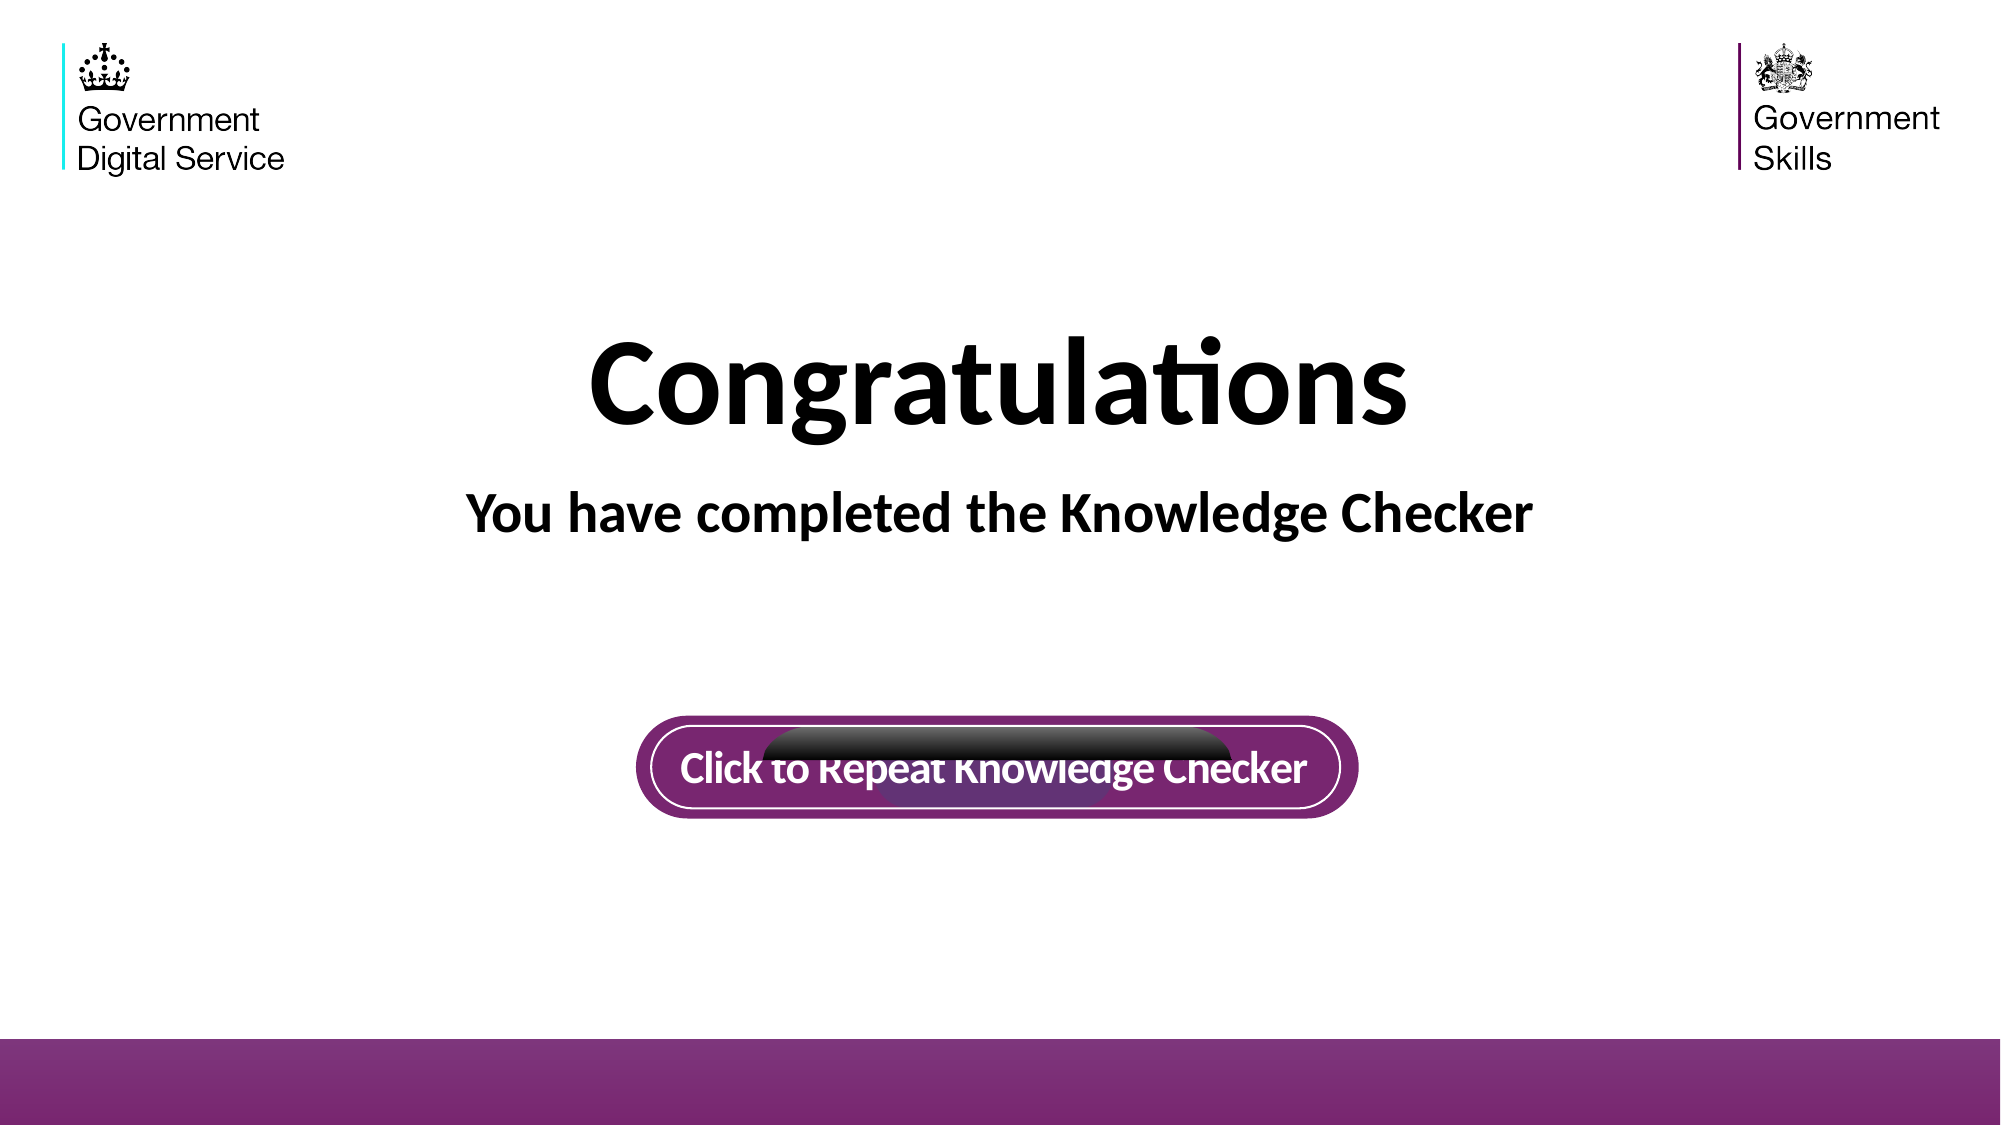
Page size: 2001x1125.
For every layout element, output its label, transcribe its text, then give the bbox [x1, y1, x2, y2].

text_box [635, 715, 1364, 819]
text_box You have completed the Knowledge Checker [444, 466, 1556, 553]
title Congratulations [569, 292, 1431, 459]
